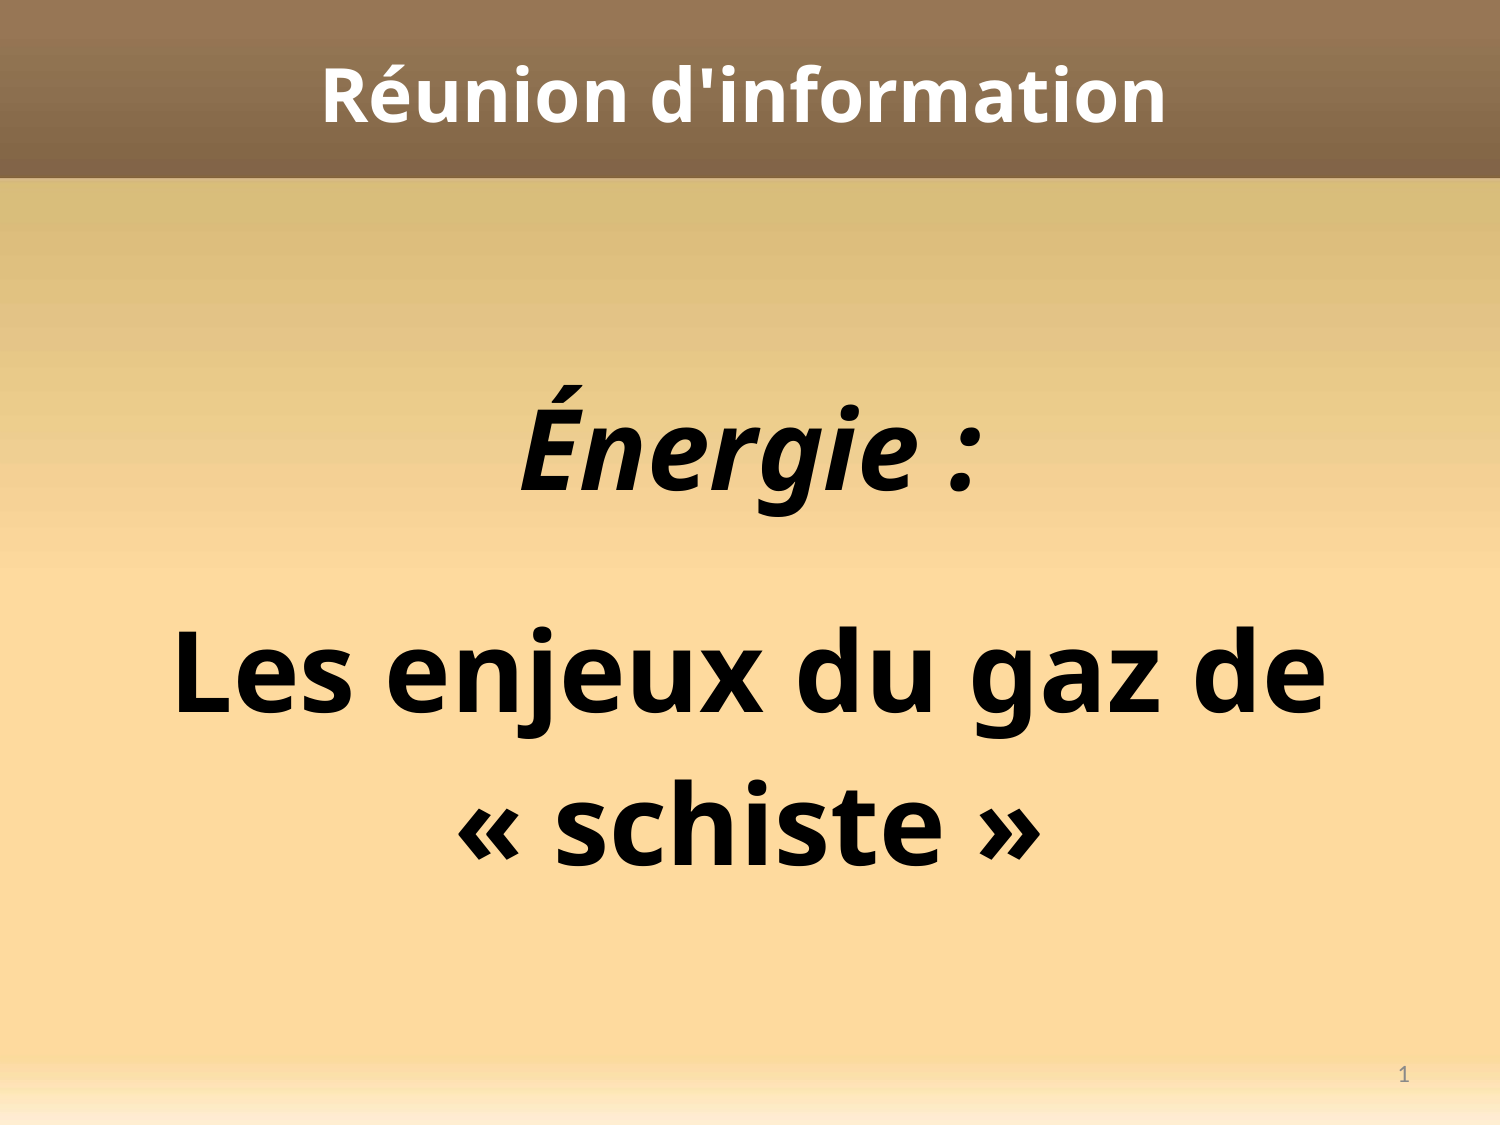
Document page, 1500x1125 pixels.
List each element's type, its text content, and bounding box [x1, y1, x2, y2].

text_box <numéro> [1074, 1042, 1425, 1103]
title Réunion d'information [69, 7, 1420, 181]
picture [0, 0, 1500, 1125]
subtitle Énergie : Les enjeux du gaz de « schiste » [74, 263, 1425, 1006]
